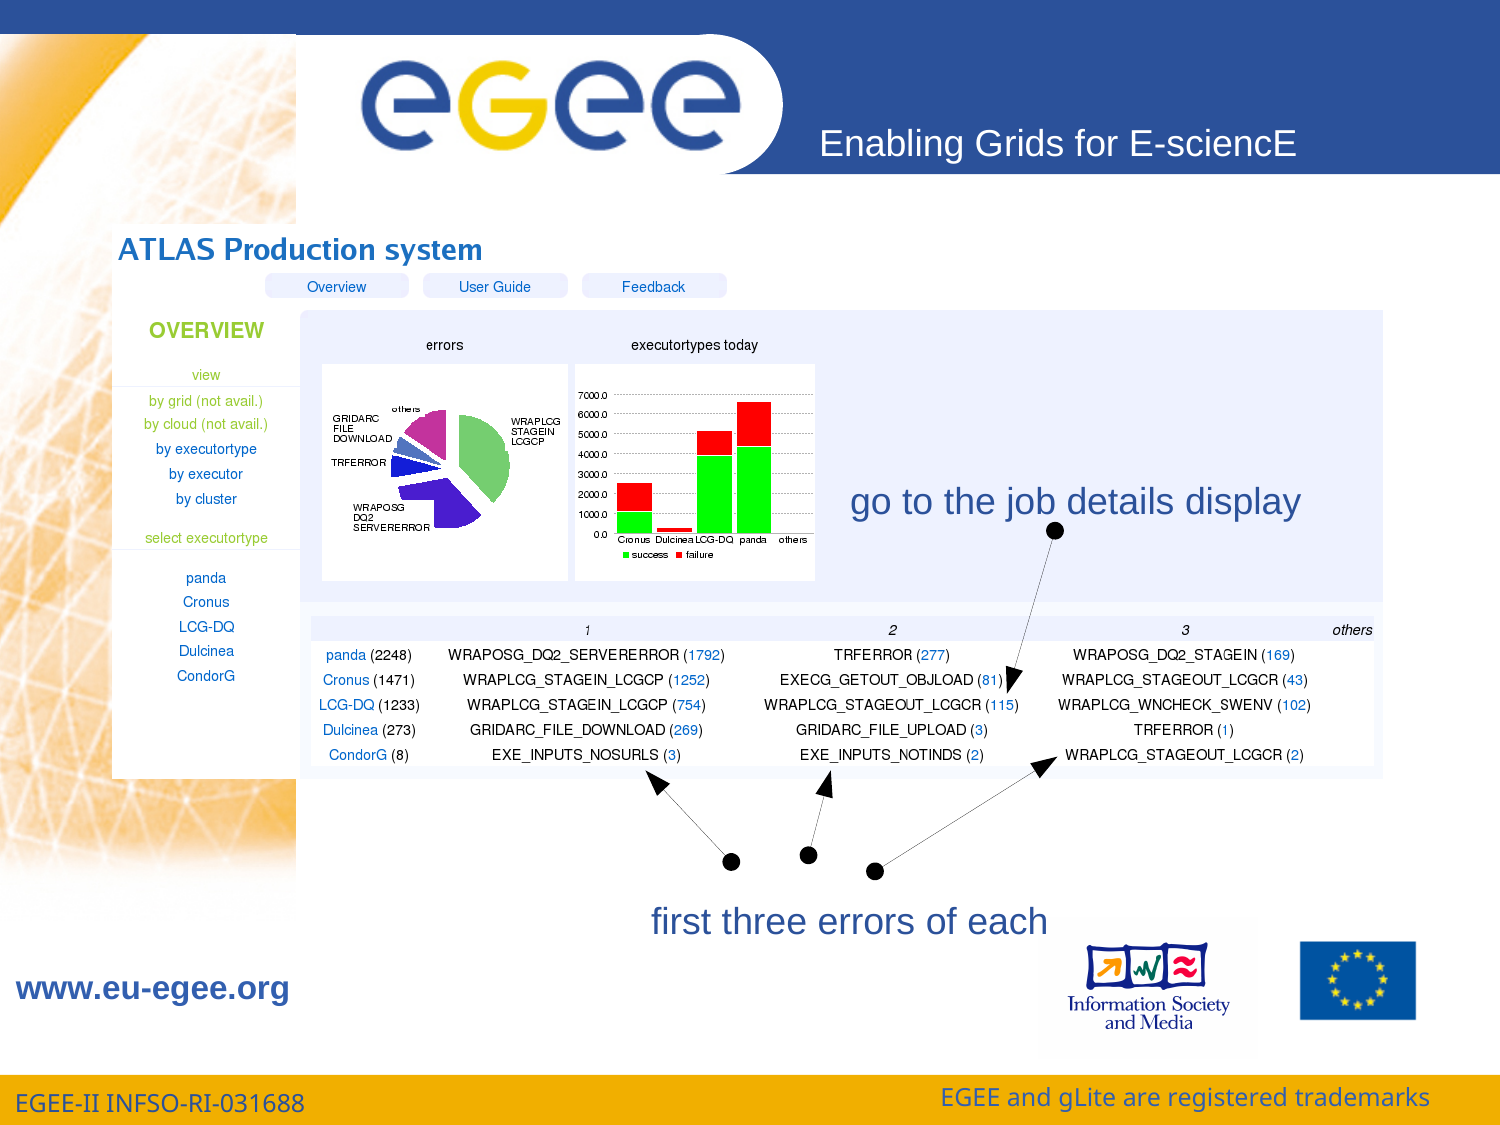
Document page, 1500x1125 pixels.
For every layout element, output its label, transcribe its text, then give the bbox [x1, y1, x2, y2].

text_box go to the job details display [835, 473, 1349, 535]
picture [355, 56, 748, 154]
picture [1024, 772, 1039, 779]
text_box first three errors of each [636, 892, 1070, 955]
picture [1038, 917, 1258, 1059]
picture [1291, 934, 1424, 1028]
picture [0, 34, 1383, 921]
